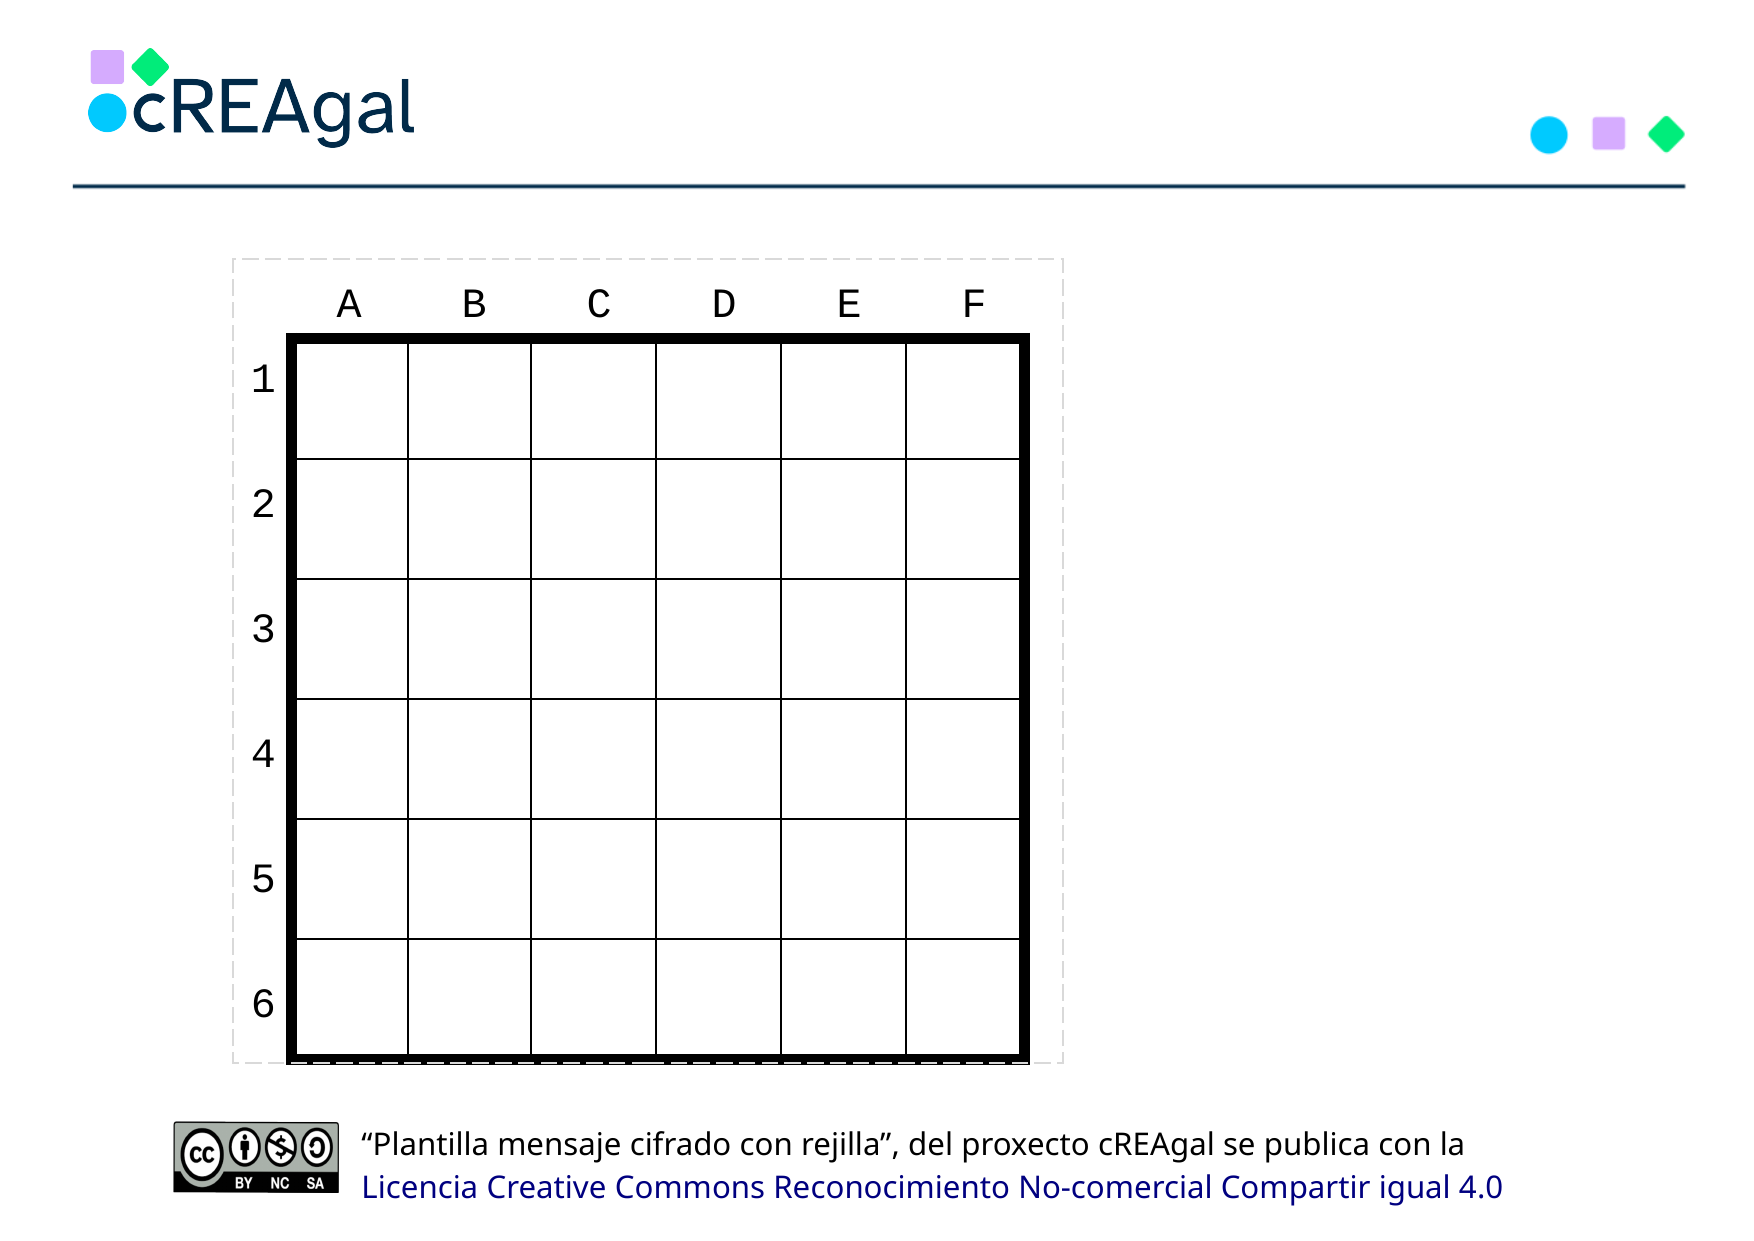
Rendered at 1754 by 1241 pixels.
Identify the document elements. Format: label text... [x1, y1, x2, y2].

table_cell [782, 580, 905, 698]
table_cell [532, 700, 655, 818]
table_cell [409, 700, 530, 818]
table_cell [657, 700, 780, 818]
table_header [782, 344, 905, 458]
text_box 1 2 3 4 5 6 [236, 268, 316, 1034]
table_cell [316, 820, 407, 938]
table_cell [532, 940, 655, 1054]
table_header [409, 344, 530, 458]
picture [173, 1122, 339, 1193]
table_cell [532, 580, 655, 698]
table_cell [907, 460, 1019, 578]
table_cell [907, 940, 1019, 1054]
table_cell [657, 820, 780, 938]
table_cell [409, 940, 530, 1054]
table_cell [657, 580, 780, 698]
table_header [657, 344, 780, 458]
table_cell [316, 580, 407, 698]
table_header [907, 344, 1019, 458]
table_header [316, 344, 407, 458]
text_box A B C D E F [316, 268, 1028, 334]
table_cell [297, 940, 407, 1054]
table_cell [409, 820, 530, 938]
table_cell [907, 580, 1019, 698]
table_cell [657, 940, 780, 1054]
table_cell [532, 820, 655, 938]
table_header [532, 344, 655, 458]
table_cell [782, 820, 905, 938]
table_cell [907, 820, 1019, 938]
table_cell [907, 700, 1019, 818]
table_cell [409, 580, 530, 698]
table_cell [782, 940, 905, 1054]
text_box “Plantilla mensaje cifrado con rejilla”, del proxecto cREAgal se publica con la Licencia Creative Commons Reconocimiento No-comercial Compartir igual 4.0 [361, 1122, 1625, 1161]
table_cell [782, 700, 905, 818]
table_cell [657, 460, 780, 578]
picture [59, 48, 1695, 211]
table_cell [782, 460, 905, 578]
table_cell [316, 460, 407, 578]
table_cell [316, 700, 407, 818]
table_cell [532, 460, 655, 578]
table_cell [409, 460, 530, 578]
